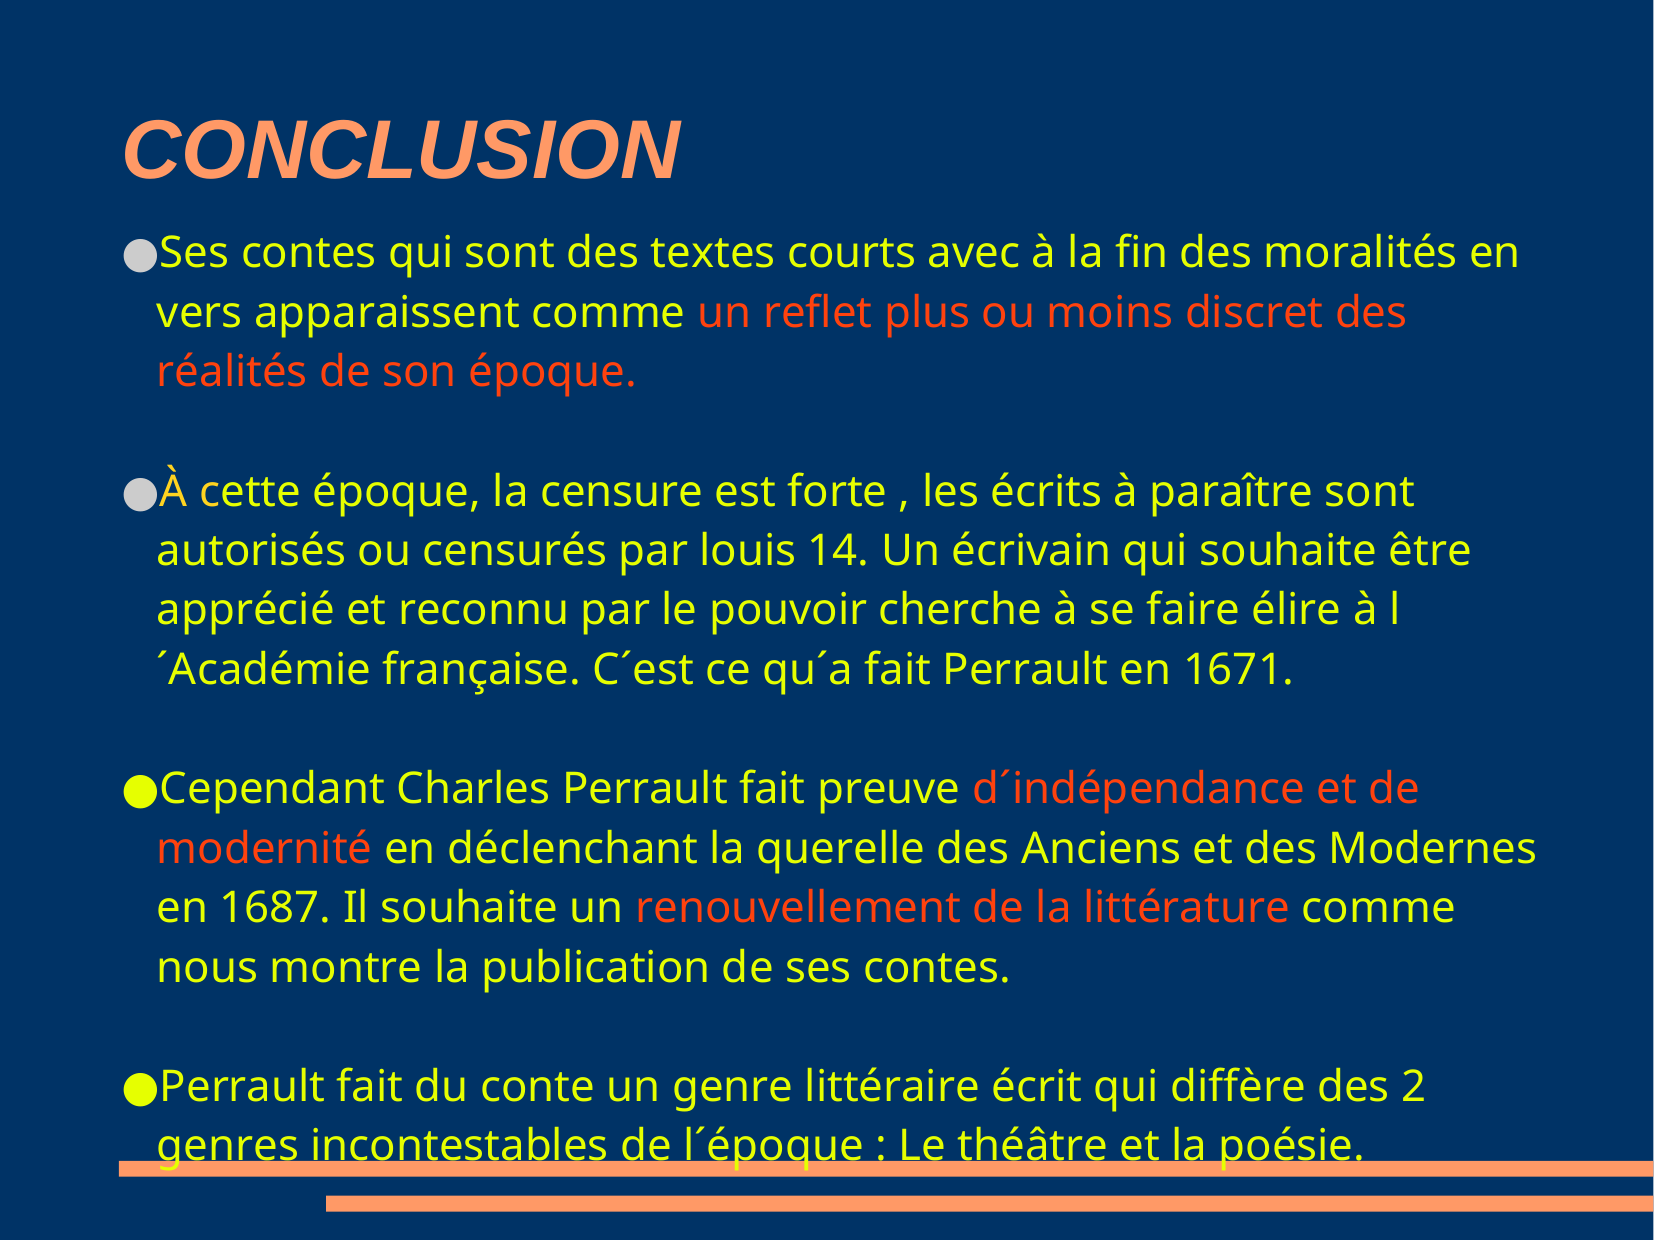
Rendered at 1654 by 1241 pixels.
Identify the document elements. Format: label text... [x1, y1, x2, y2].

subtitle ●Ses contes qui sont des textes courts avec à la fin des moralités en vers apparaissent comme un reflet plus ou moins discret des réalités de son époque. ●À cette époque, la censure est forte , les écrits à paraître sont autorisés ou censurés par louis 14. Un écrivain qui souhaite être apprécié et reconnu par le pouvoir cherche à se faire élire à l´Académie française. C´est ce qu´a fait Perrault en 1671. ●Cependant Charles Perrault fait preuve d´indépendance et de modernité en déclenchant la querelle des Anciens et des Modernes en 1687. Il souhaite un renouvellement de la littérature comme nous montre la publication de ses contes. ●Perrault fait du conte un genre littéraire écrit qui diffère des 2 genres incontestables de l´époque : Le théâtre et la poésie. [121, 276, 1561, 1178]
title CONCLUSION [121, 53, 1534, 246]
